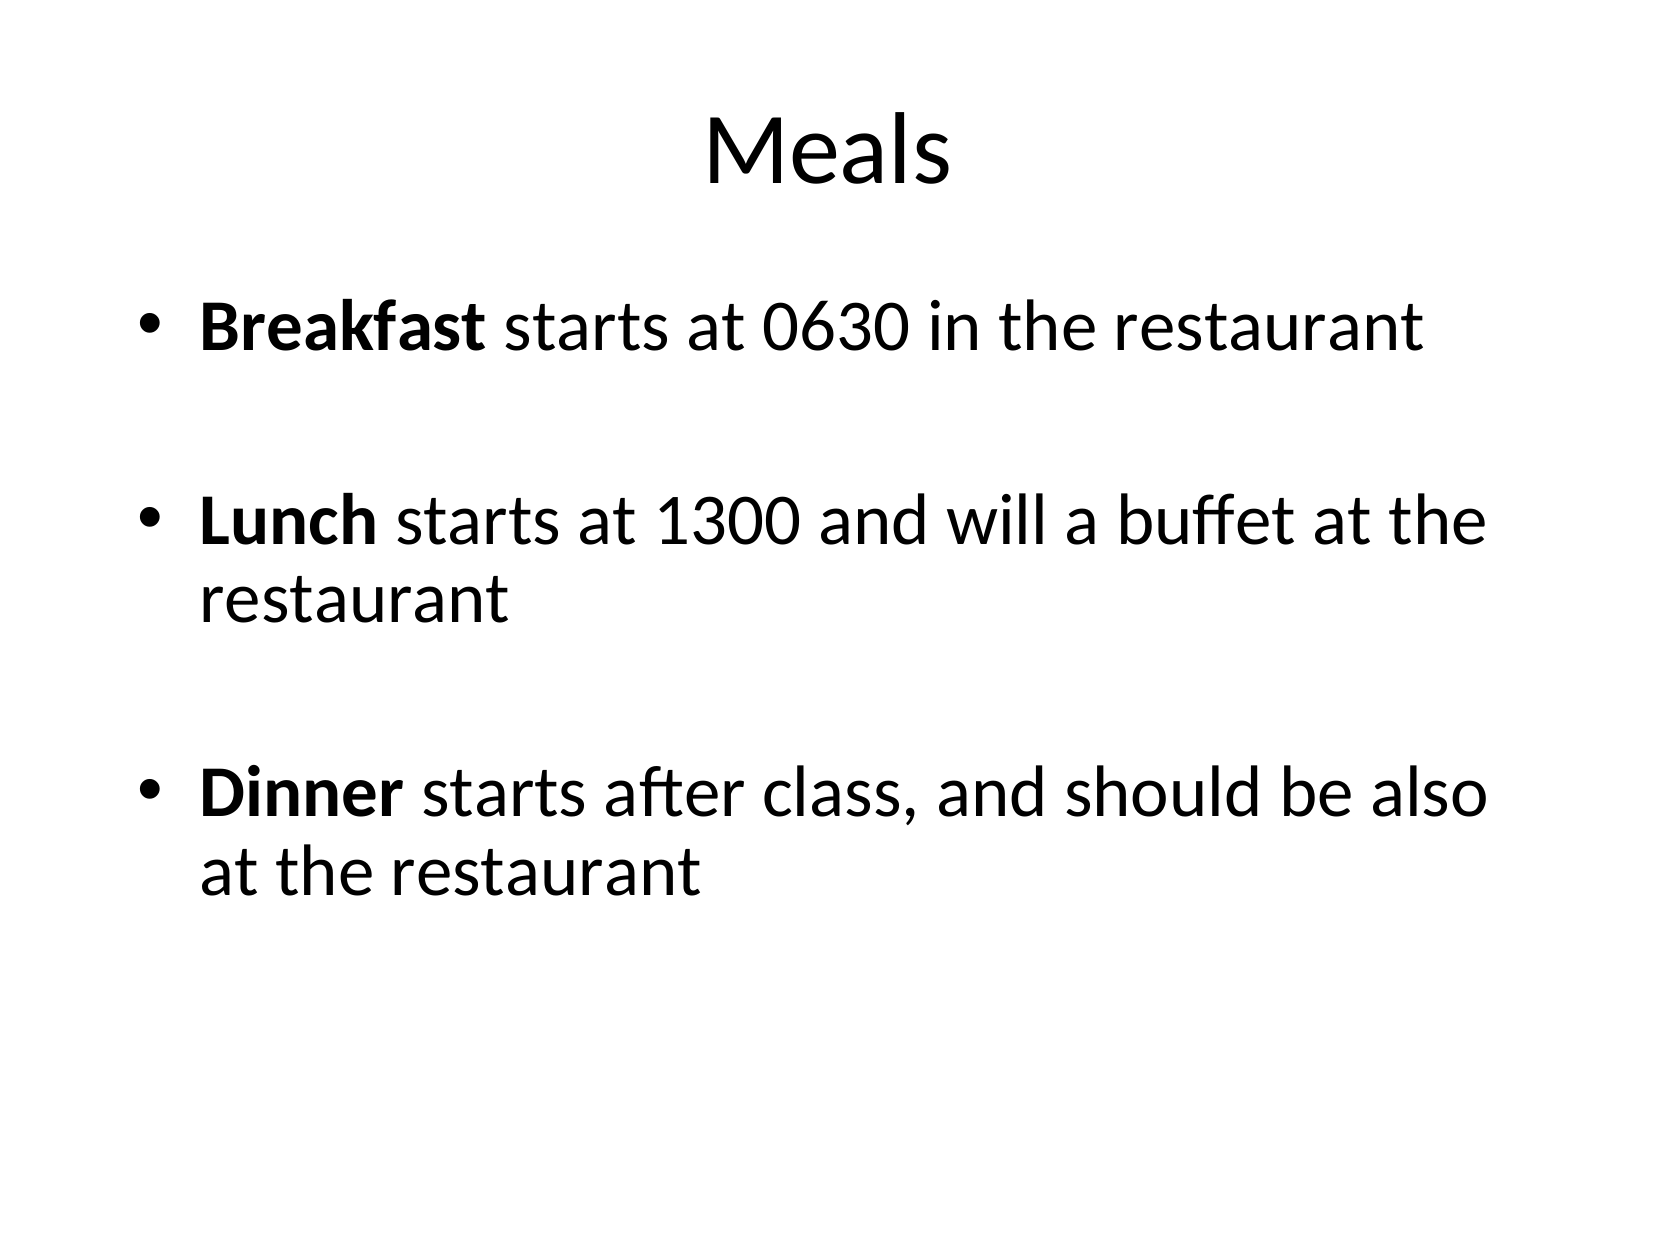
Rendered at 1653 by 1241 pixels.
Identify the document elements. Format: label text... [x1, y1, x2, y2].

text_box Meals [121, 46, 1534, 254]
text_box Breakfast starts at 0630 in the restaurant Lunch starts at 1300 and will a buffet at the restaurant Dinner starts after class, and should be also at the restaurant [121, 280, 1560, 1091]
